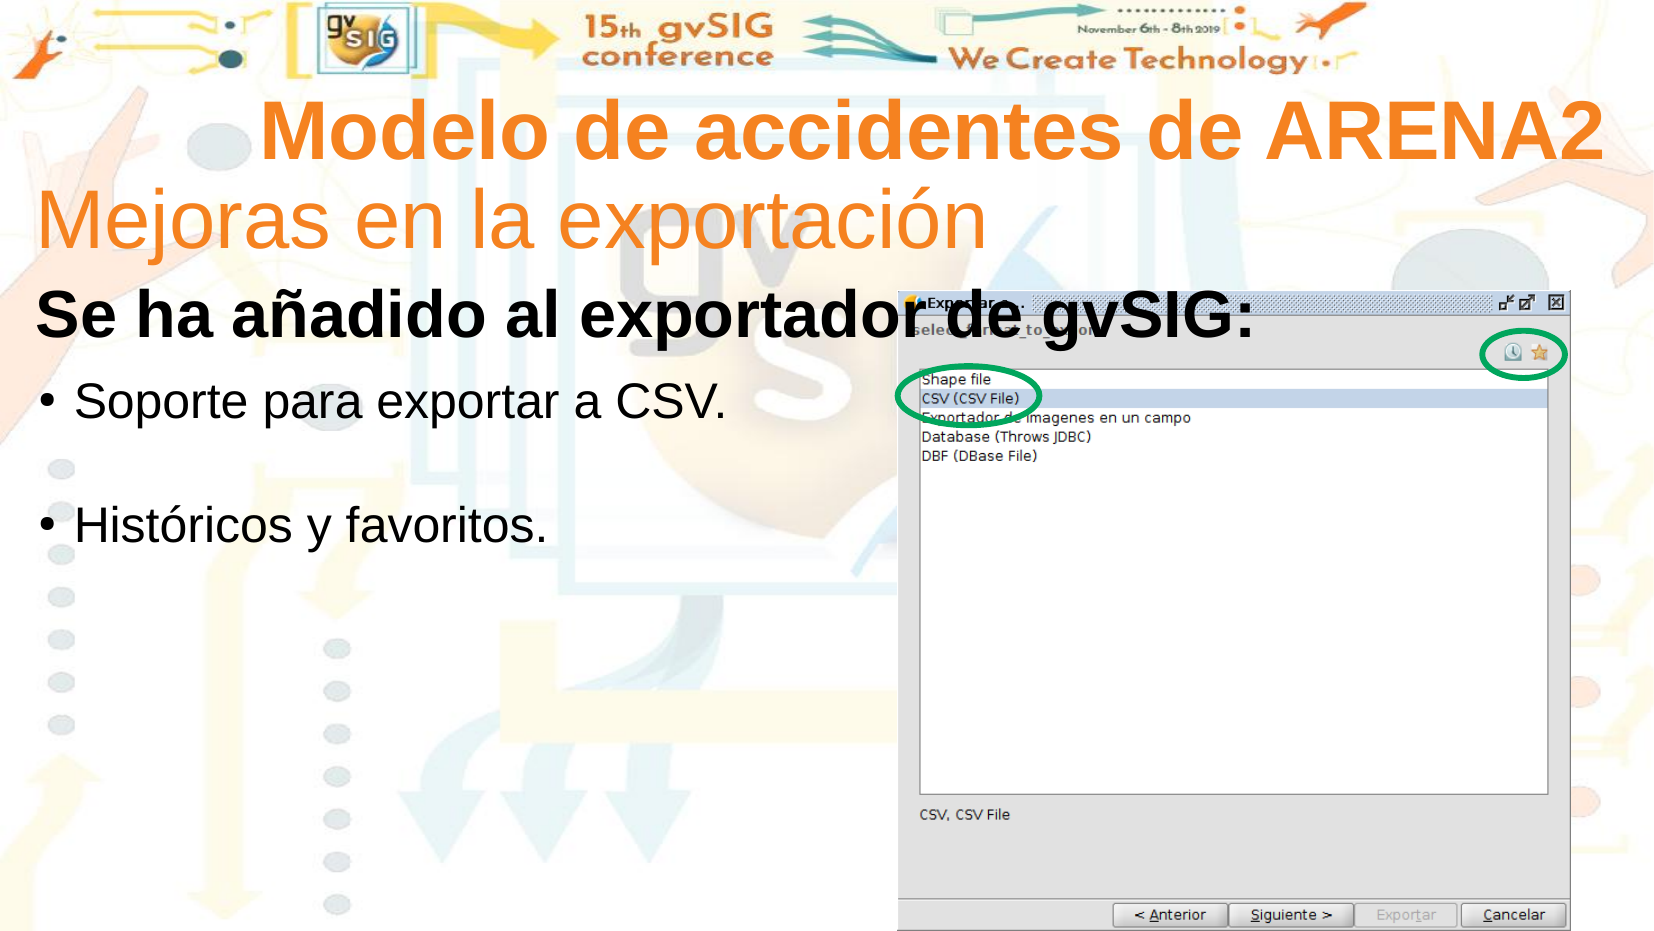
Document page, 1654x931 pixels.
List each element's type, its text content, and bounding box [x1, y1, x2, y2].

picture [1489, 334, 1561, 375]
text_box Se ha añadido al exportador de gvSIG: [0, 265, 1489, 892]
title Modelo de accidentes de ARENA2 [47, 84, 1607, 167]
picture [0, 0, 1654, 931]
title Mejoras en la exportación [35, 167, 1616, 272]
text_box Soporte para exportar a CSV. Históricos y favoritos. [23, 366, 886, 861]
